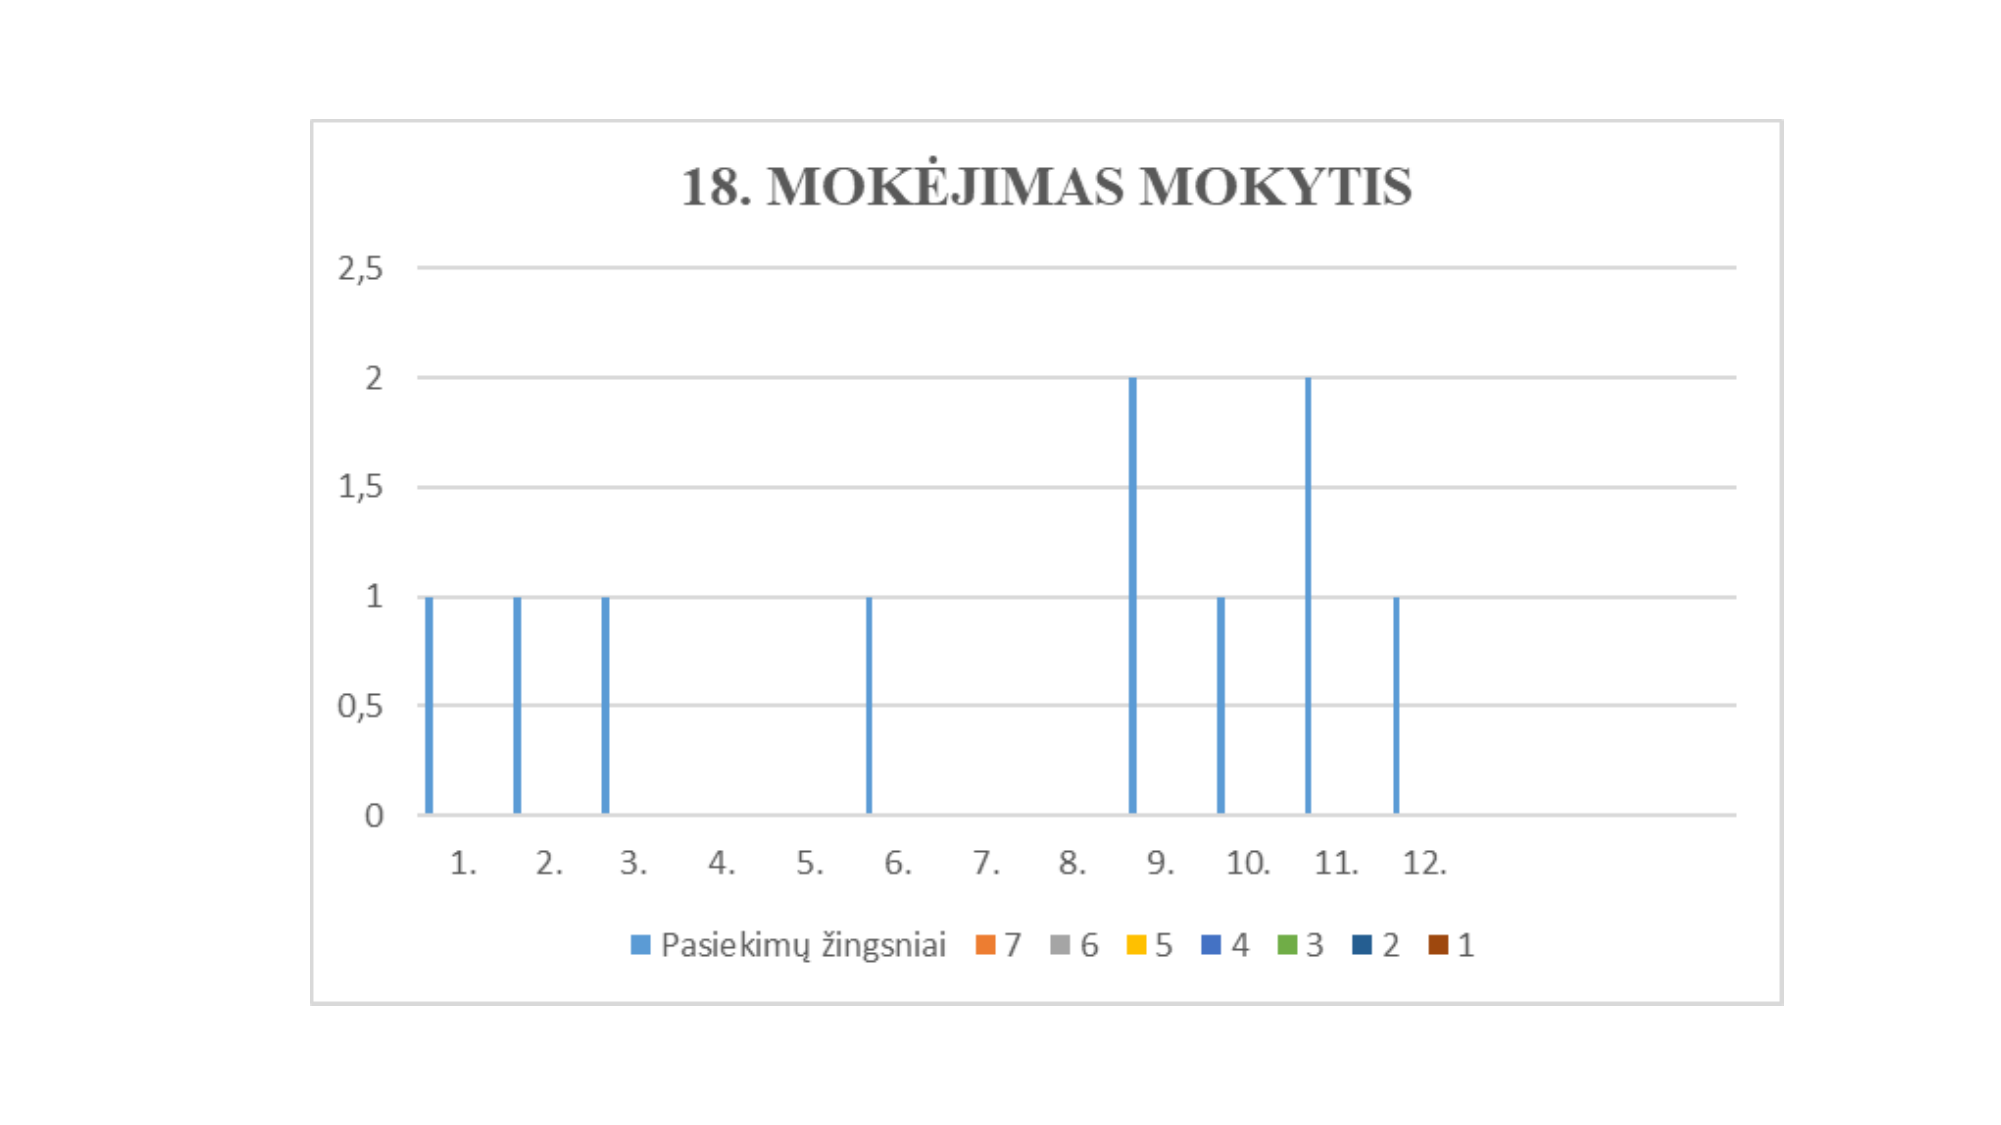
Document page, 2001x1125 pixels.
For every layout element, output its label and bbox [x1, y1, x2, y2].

picture [310, 119, 1784, 1006]
